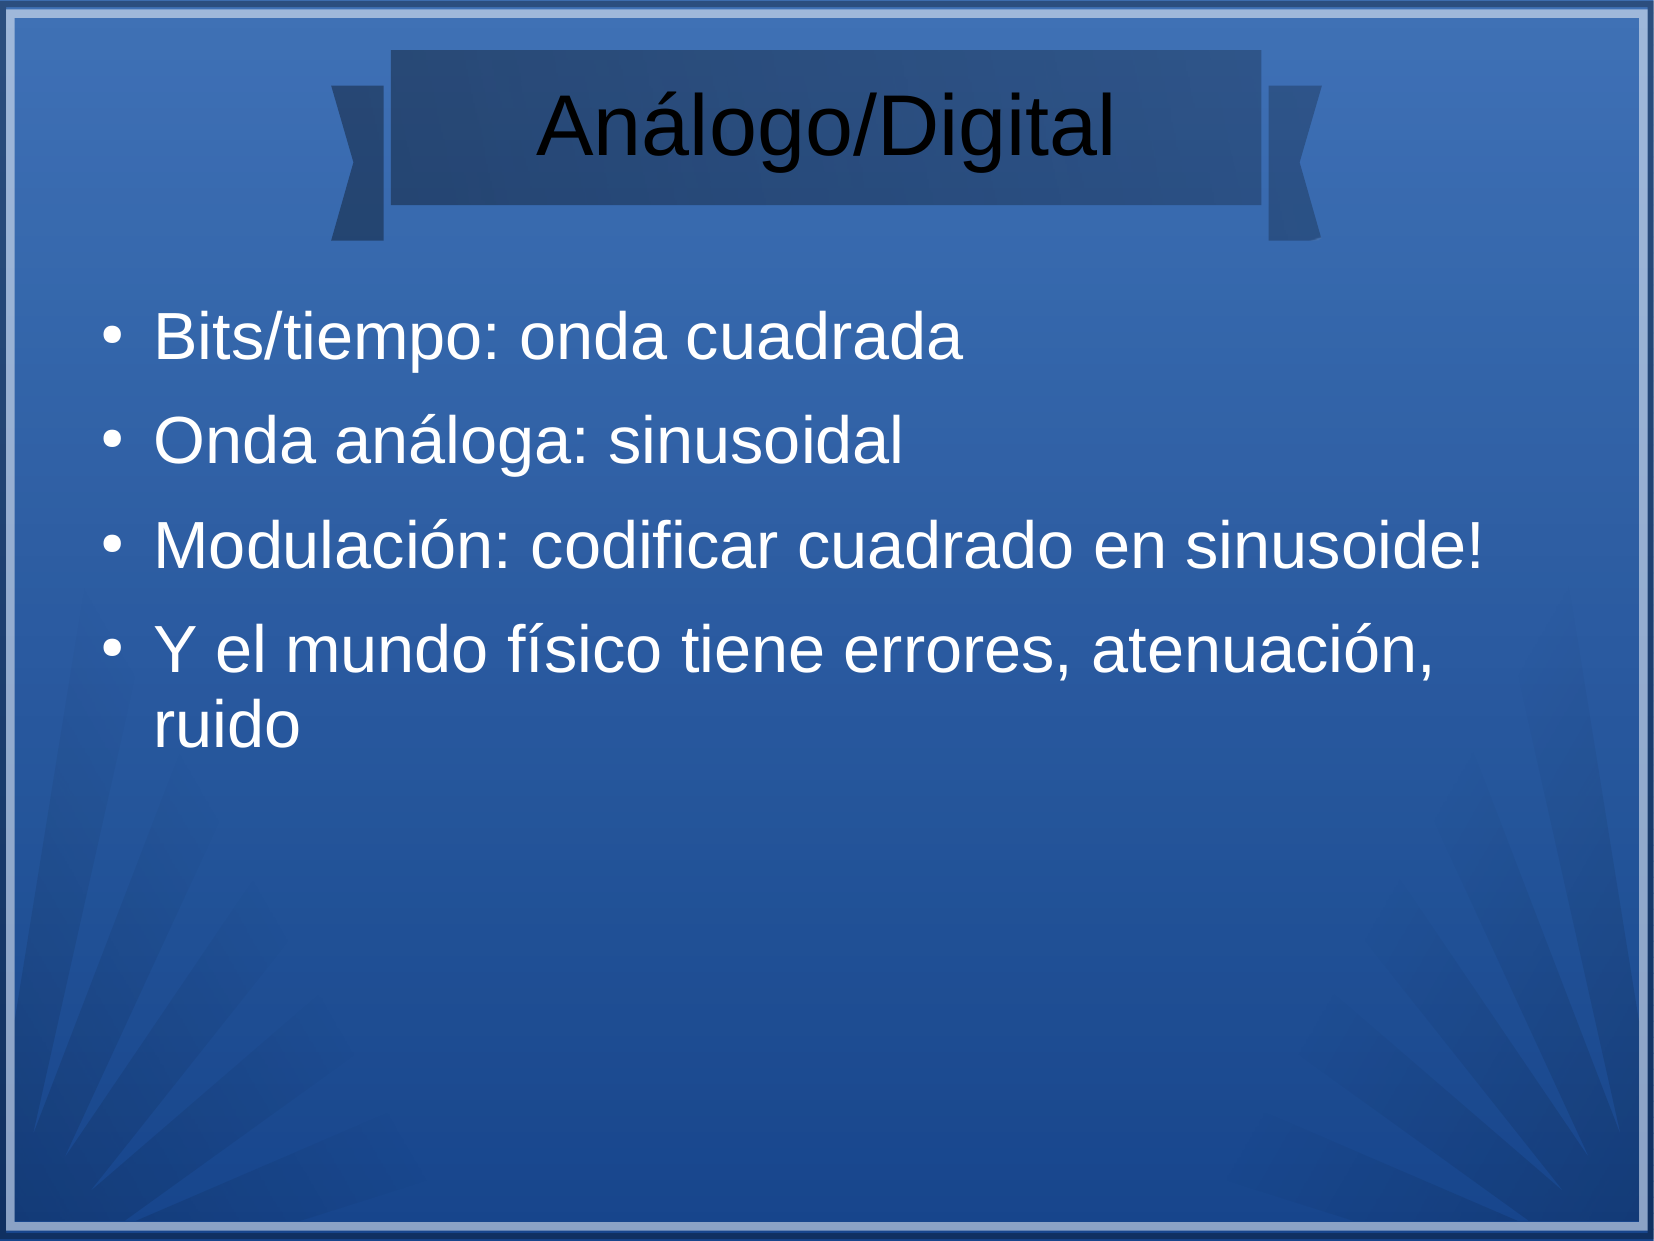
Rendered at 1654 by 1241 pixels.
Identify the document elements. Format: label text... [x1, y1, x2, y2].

title Análogo/Digital [389, 47, 1264, 205]
list Bits/tiempo: onda cuadrada Onda análoga: sinusoidal Modulación: codificar cuadrado en sinusoide! Y el mundo físico tiene errores, atenuación, ruido [82, 299, 1571, 1241]
